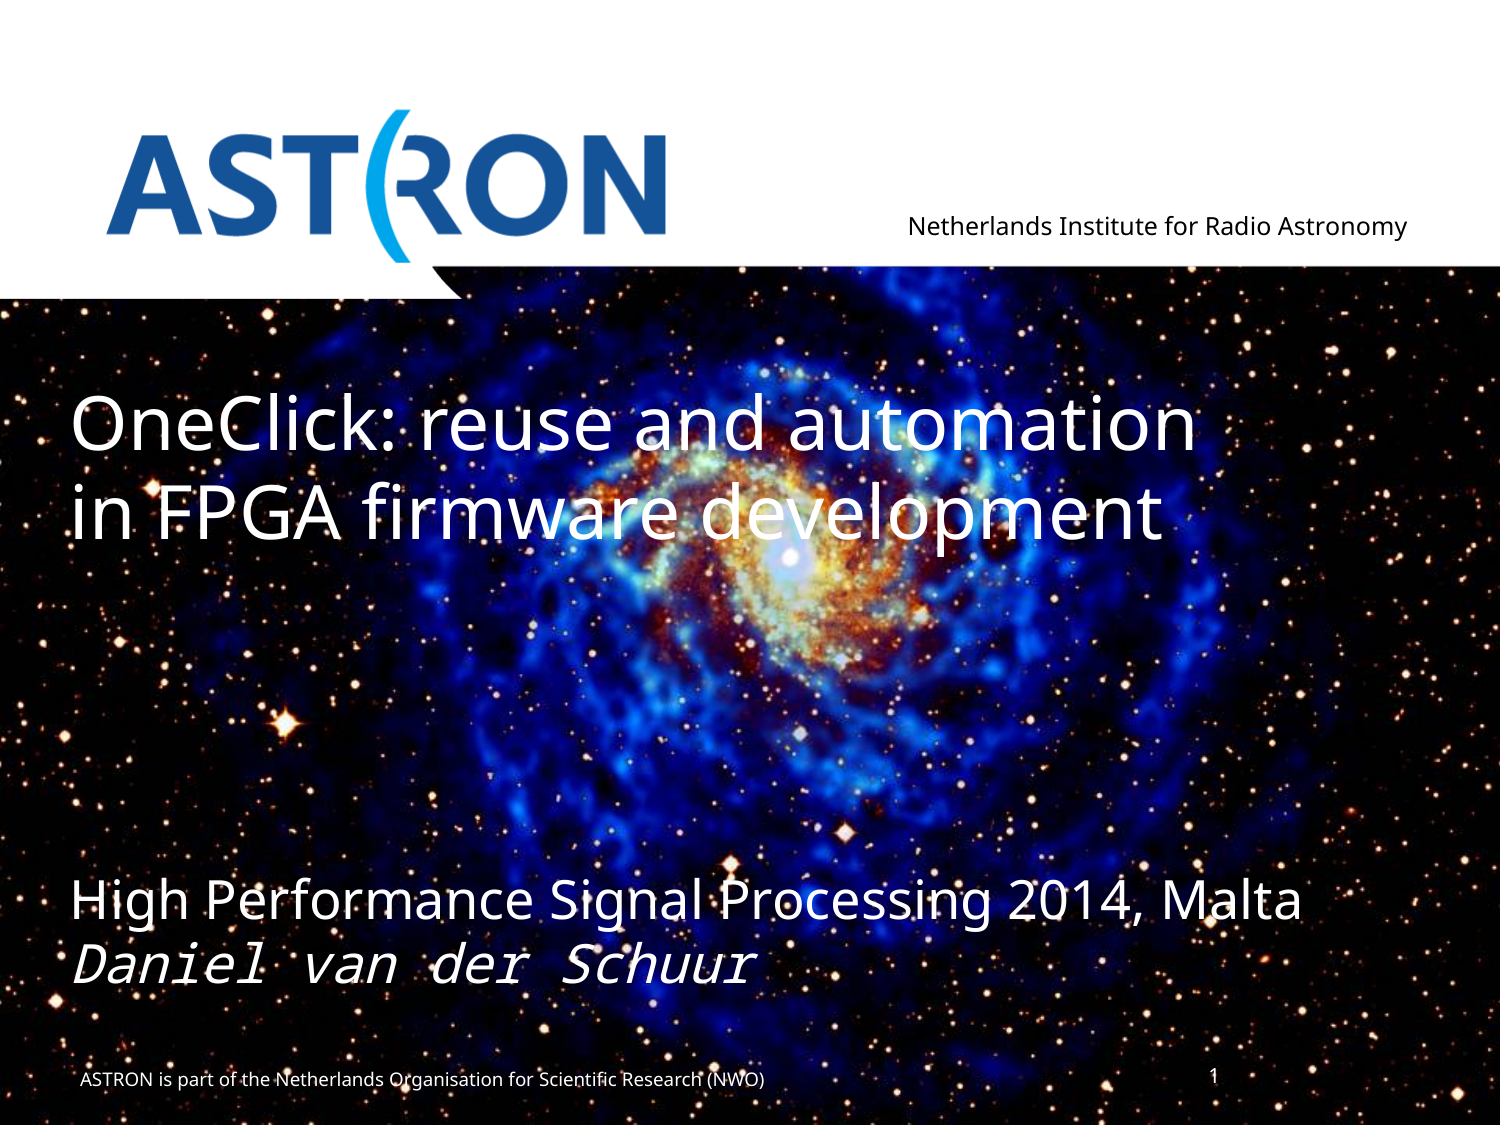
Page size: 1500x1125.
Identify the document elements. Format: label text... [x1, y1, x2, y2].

subtitle High Performance Signal Processing 2014, Malta Daniel van der Schuur [69, 799, 1471, 988]
picture [0, 0, 1500, 1125]
title OneClick: reuse and automation in FPGA firmware development [69, 375, 1295, 688]
